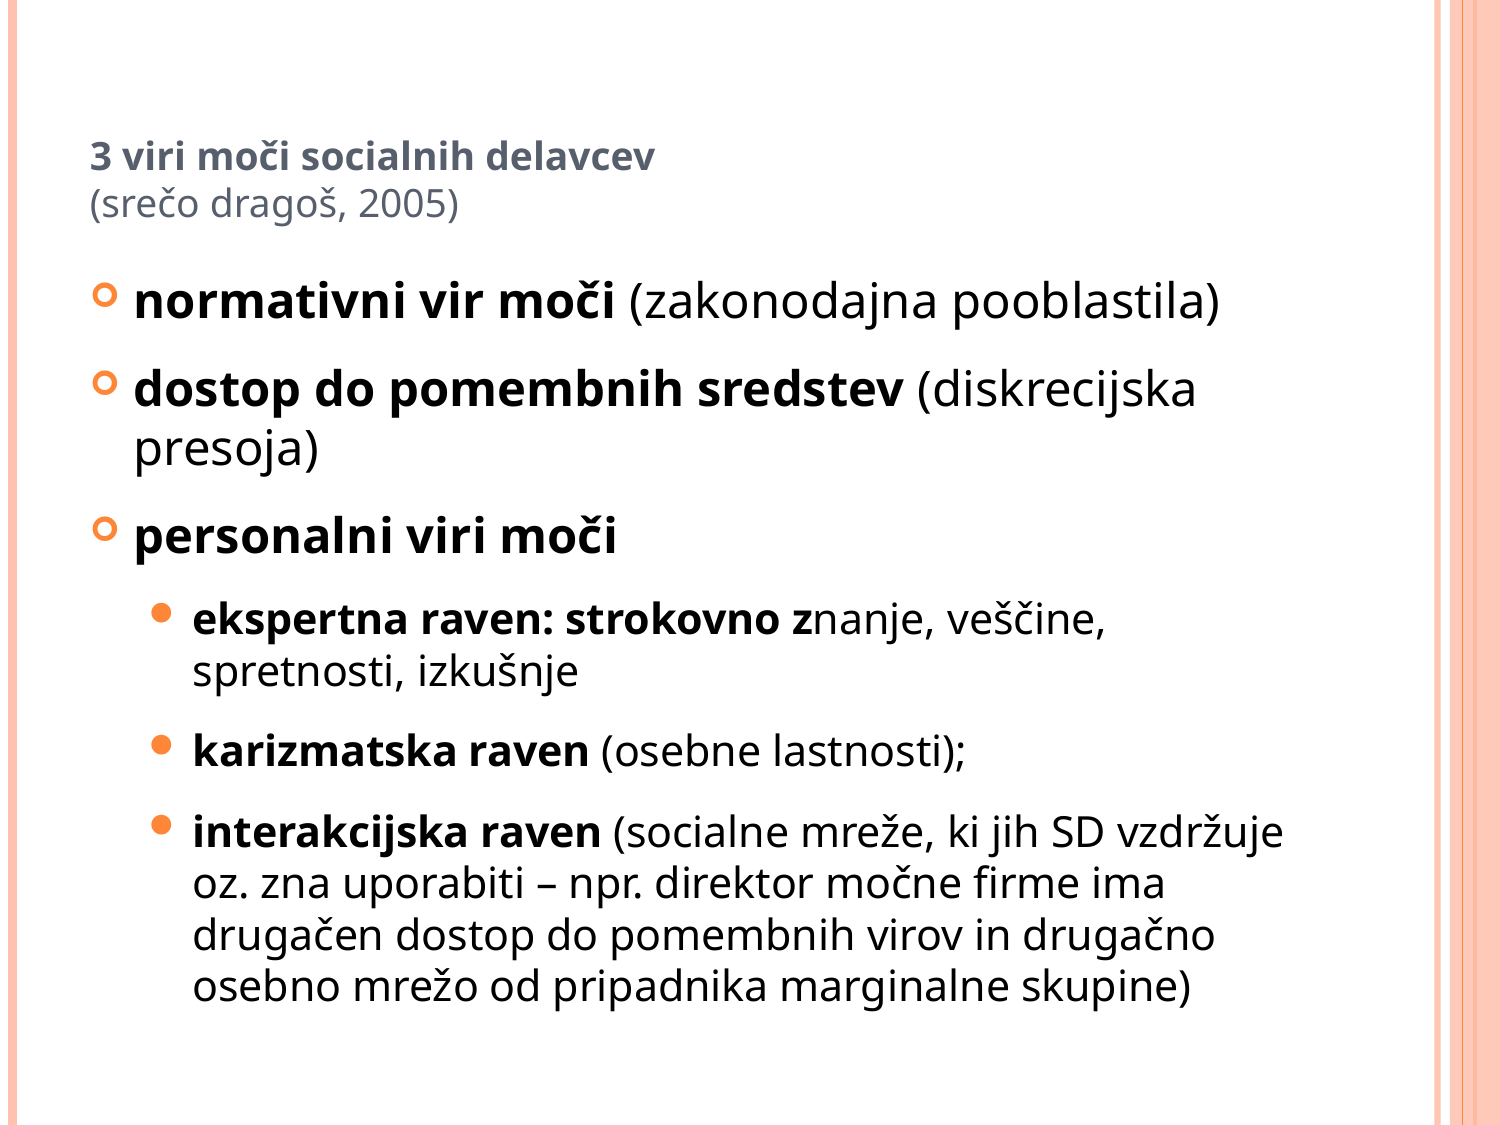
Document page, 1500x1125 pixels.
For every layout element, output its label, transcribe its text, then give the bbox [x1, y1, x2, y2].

title 3 viri moči socialnih delavcev (srečo dragoš, 2005) [75, 45, 1300, 233]
list normativni vir moči (zakonodajna pooblastila) dostop do pomembnih sredstev (diskrecijska presoja) personalni viri moči ekspertna raven: strokovno znanje, veščine, spretnosti, izkušnje karizmatska raven (osebne lastnosti); interakcijska raven (socialne mreže, ki jih SD vzdržuje oz. zna uporabiti – npr. direktor močne firme ima drugačen dostop do pomembnih virov in drugačno osebno mrežo od pripadnika marginalne skupine) [75, 262, 1300, 1062]
